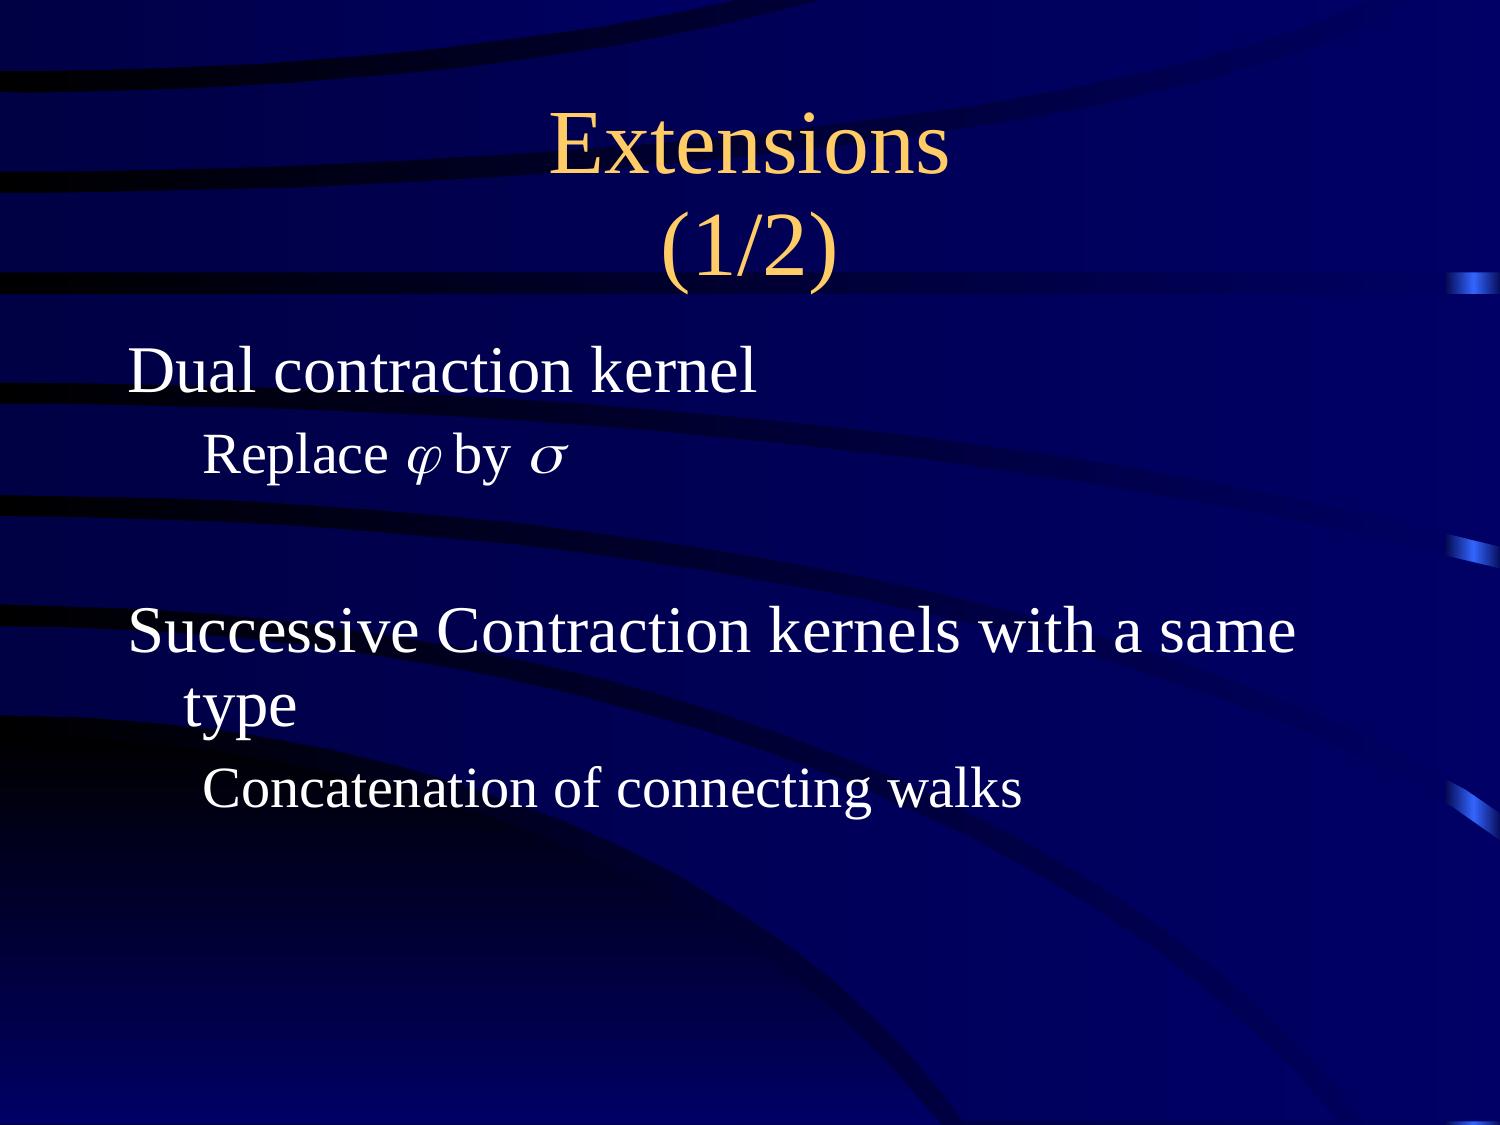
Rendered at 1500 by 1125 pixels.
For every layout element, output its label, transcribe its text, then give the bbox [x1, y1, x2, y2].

list Dual contraction kernel Replace  by  Successive Contraction kernels with a same type Concatenation of connecting walks [112, 324, 1388, 1001]
title Extensions (1/2) [112, 76, 1388, 312]
